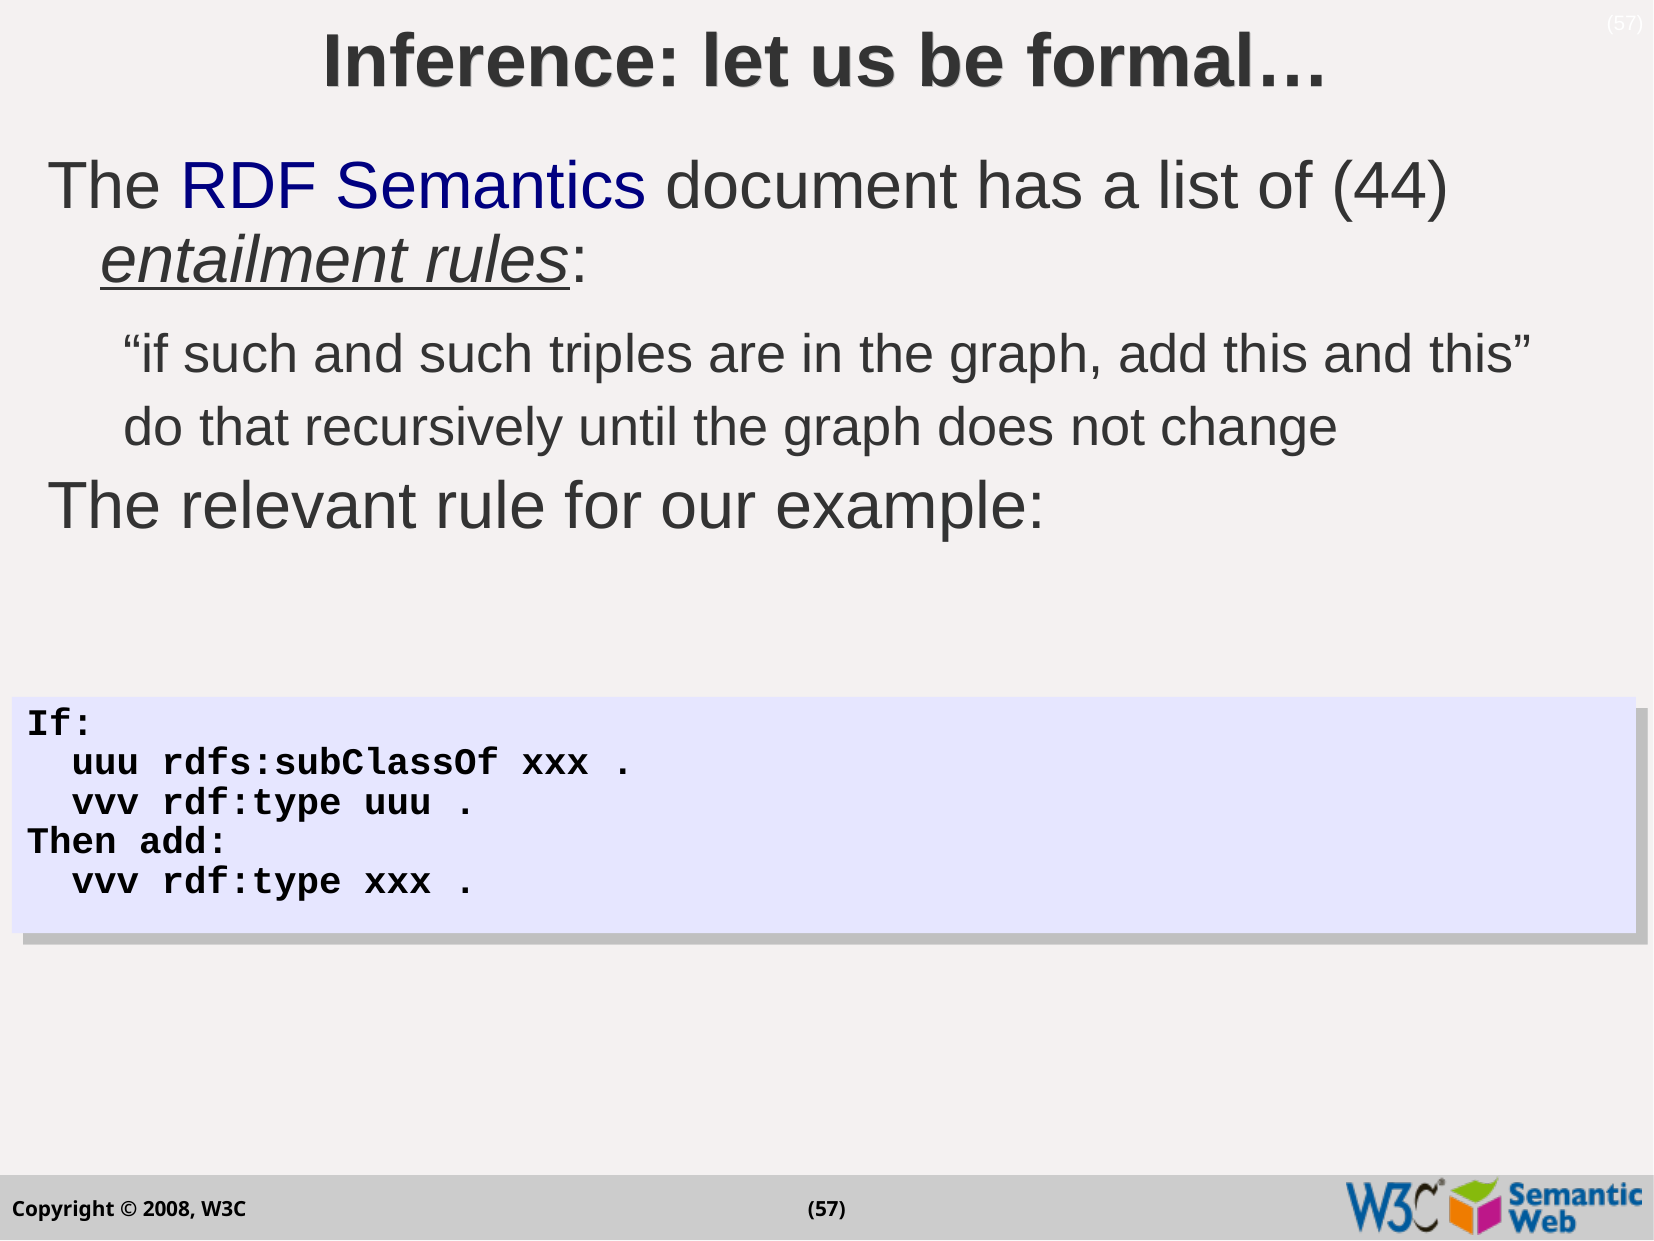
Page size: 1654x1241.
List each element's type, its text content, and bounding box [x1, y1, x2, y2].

text_box If: uuu rdfs:subClassOf xxx . vvv rdf:type uuu . Then add: vvv rdf:type xxx . [11, 696, 1636, 934]
list The RDF Semantics document has a list of (44) entailment rules: “if such and such triples are in the graph, add this and this” do that recursively until the graph does not change The relevant rule for our example: [29, 147, 1624, 544]
picture [1346, 1175, 1642, 1235]
title Inference: let us be formal… [0, 0, 1654, 119]
